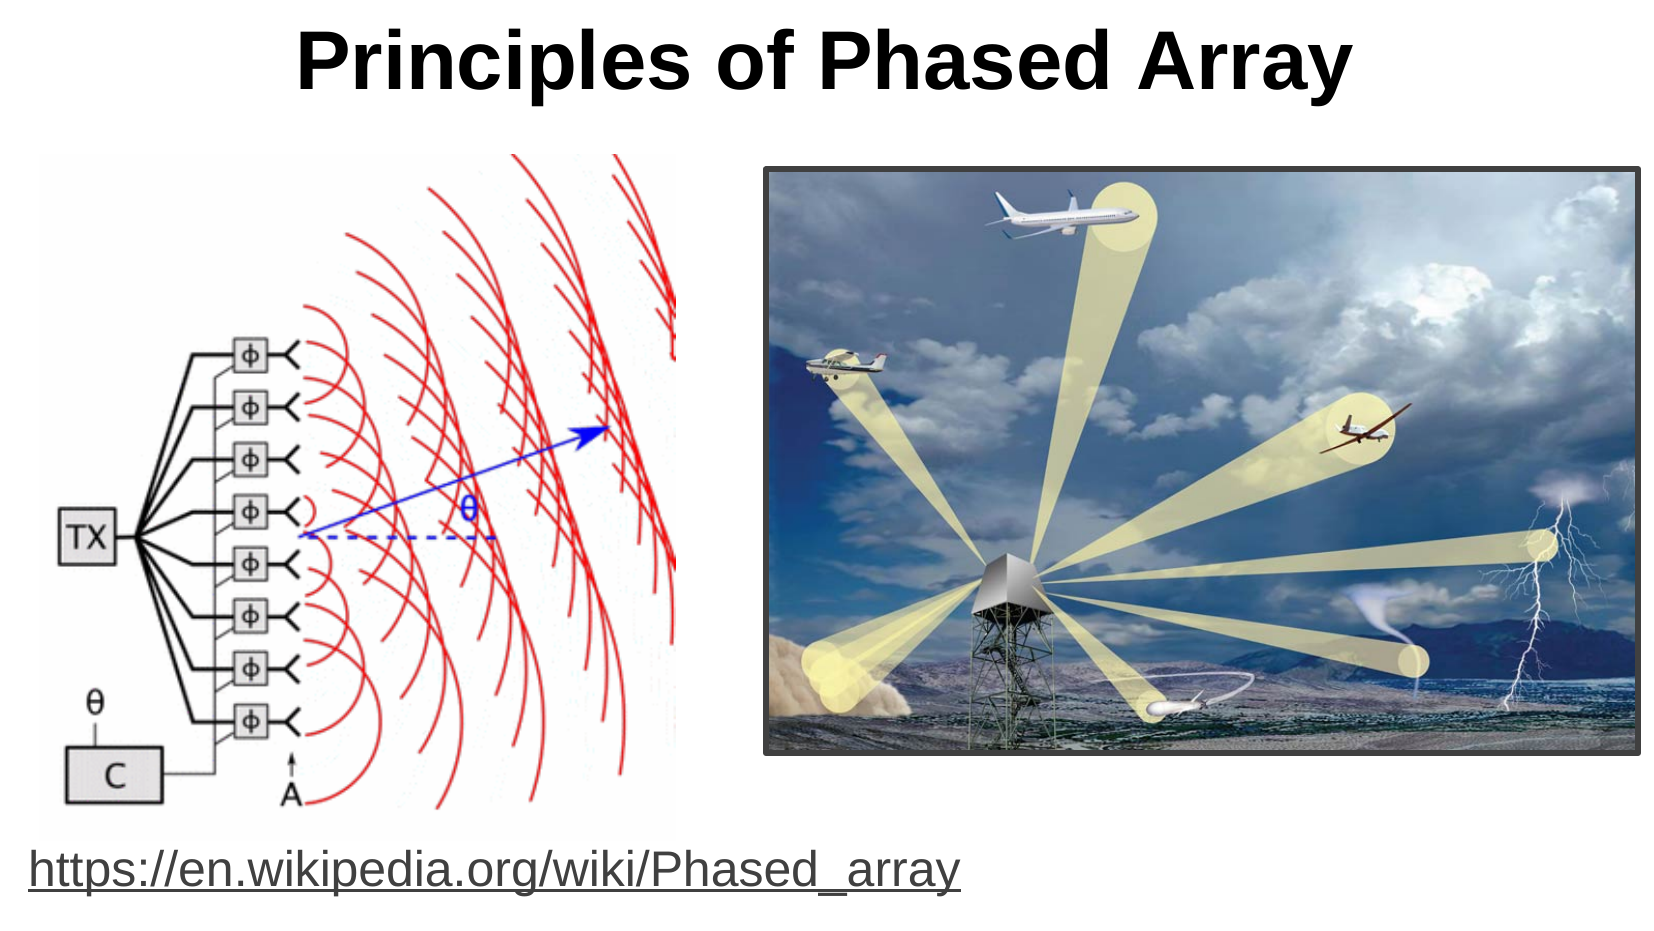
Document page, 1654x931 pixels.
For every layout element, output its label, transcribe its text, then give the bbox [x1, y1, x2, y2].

title Principles of Phased Array [0, 5, 1654, 107]
text_box https://en.wikipedia.org/wiki/Phased_array [13, 828, 1013, 904]
picture [768, 172, 1636, 751]
picture [39, 154, 676, 828]
